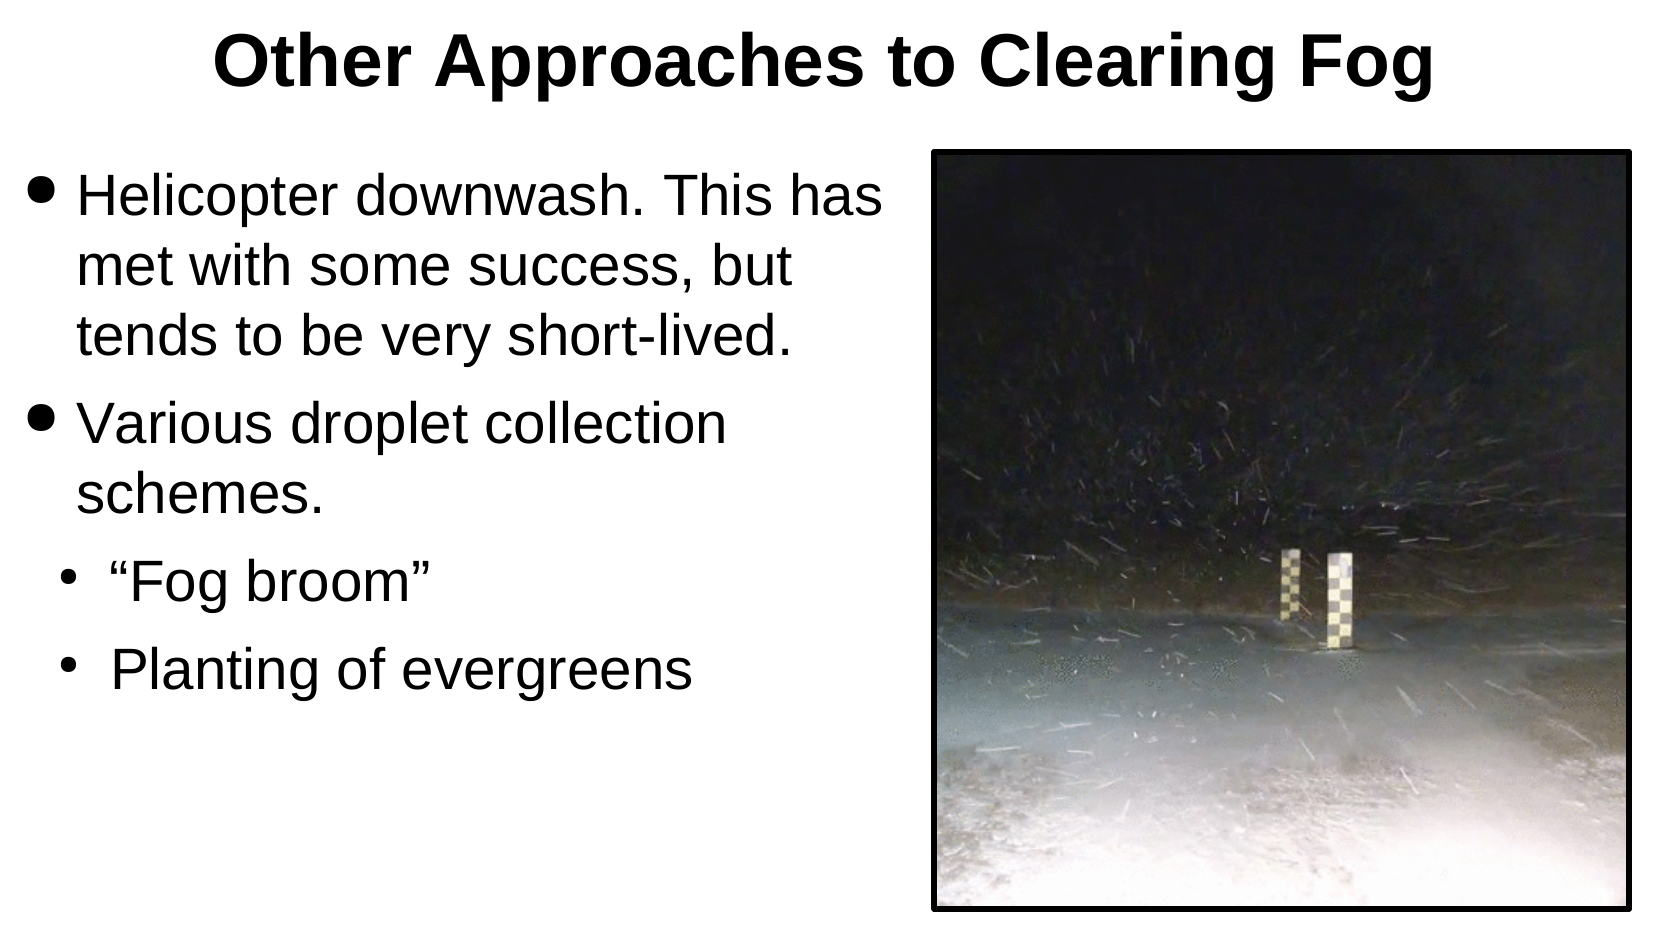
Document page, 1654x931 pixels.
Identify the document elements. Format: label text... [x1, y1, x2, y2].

picture [937, 154, 1627, 906]
text_box Helicopter downwash. This has met with some success, but tends to be very short-lived. Various droplet collection schemes. “Fog broom” Planting of evergreens [4, 149, 931, 709]
title Other Approaches to Clearing Fog [0, 5, 1654, 107]
